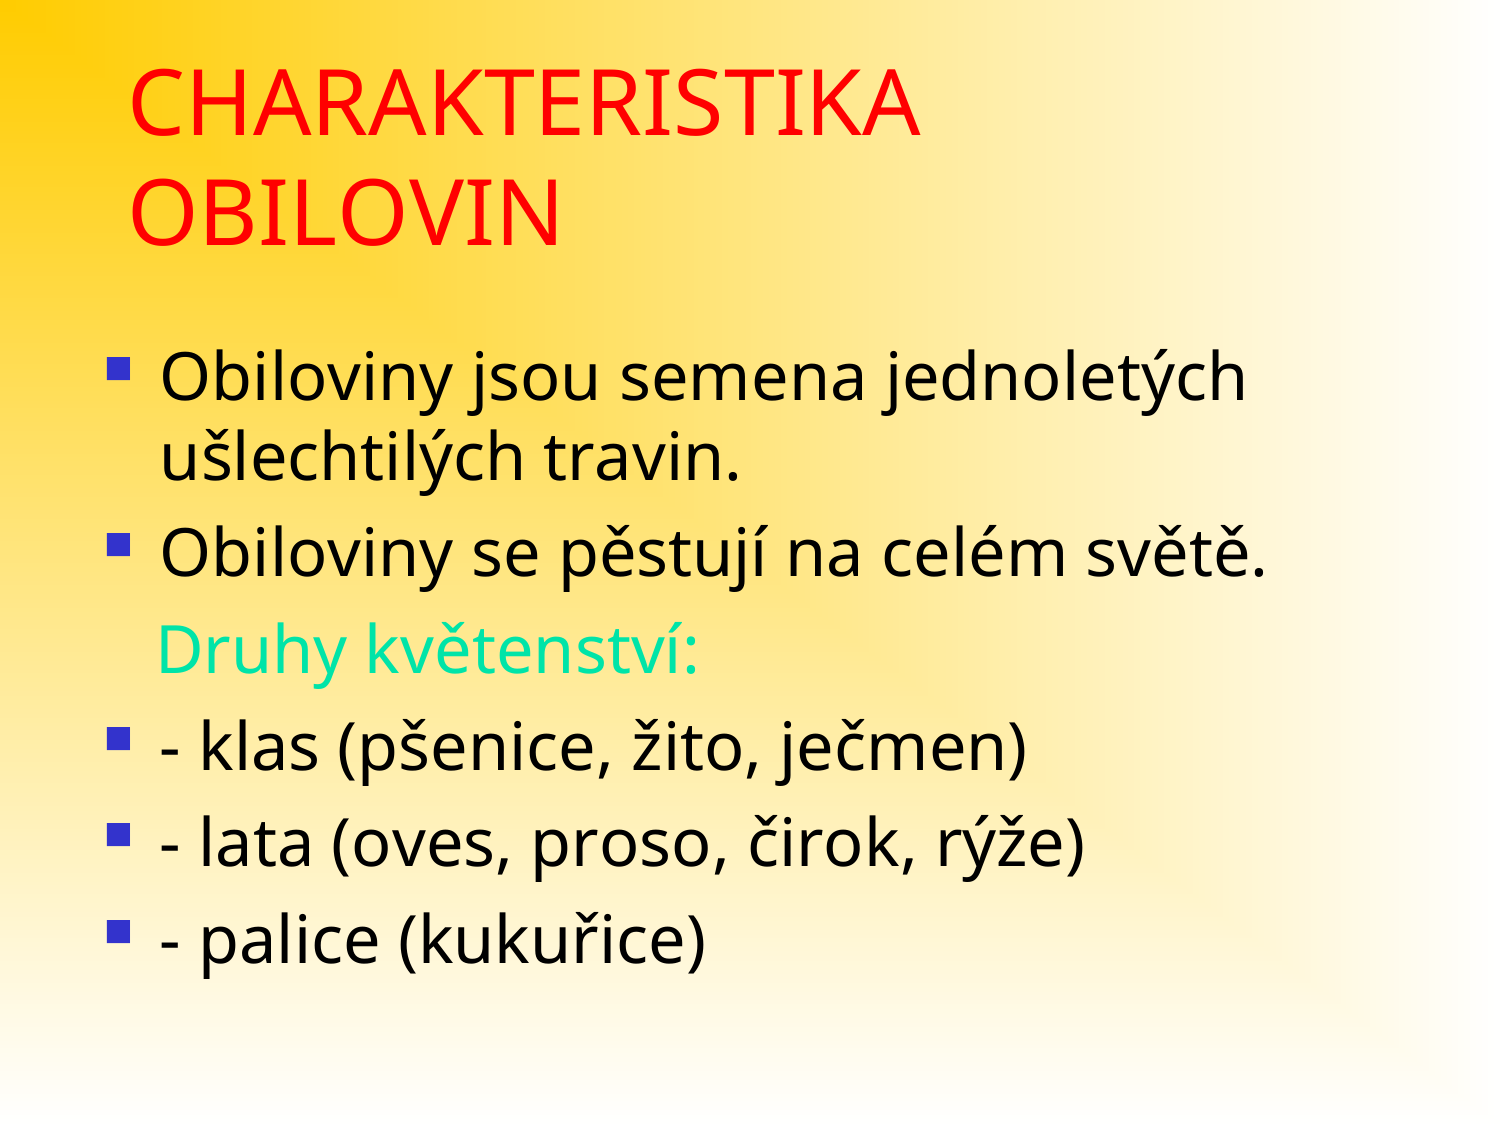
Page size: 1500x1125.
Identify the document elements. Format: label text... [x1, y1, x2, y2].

list Obiloviny jsou semena jednoletých ušlechtilých travin. Obiloviny se pěstují na celém světě. Druhy květenství: - klas (pšenice, žito, ječmen) - lata (oves, proso, čirok, rýže) - palice (kukuřice) [88, 326, 1364, 1081]
picture [0, 0, 1500, 1125]
title CHARAKTERISTIKA OBILOVIN [112, 30, 1391, 271]
